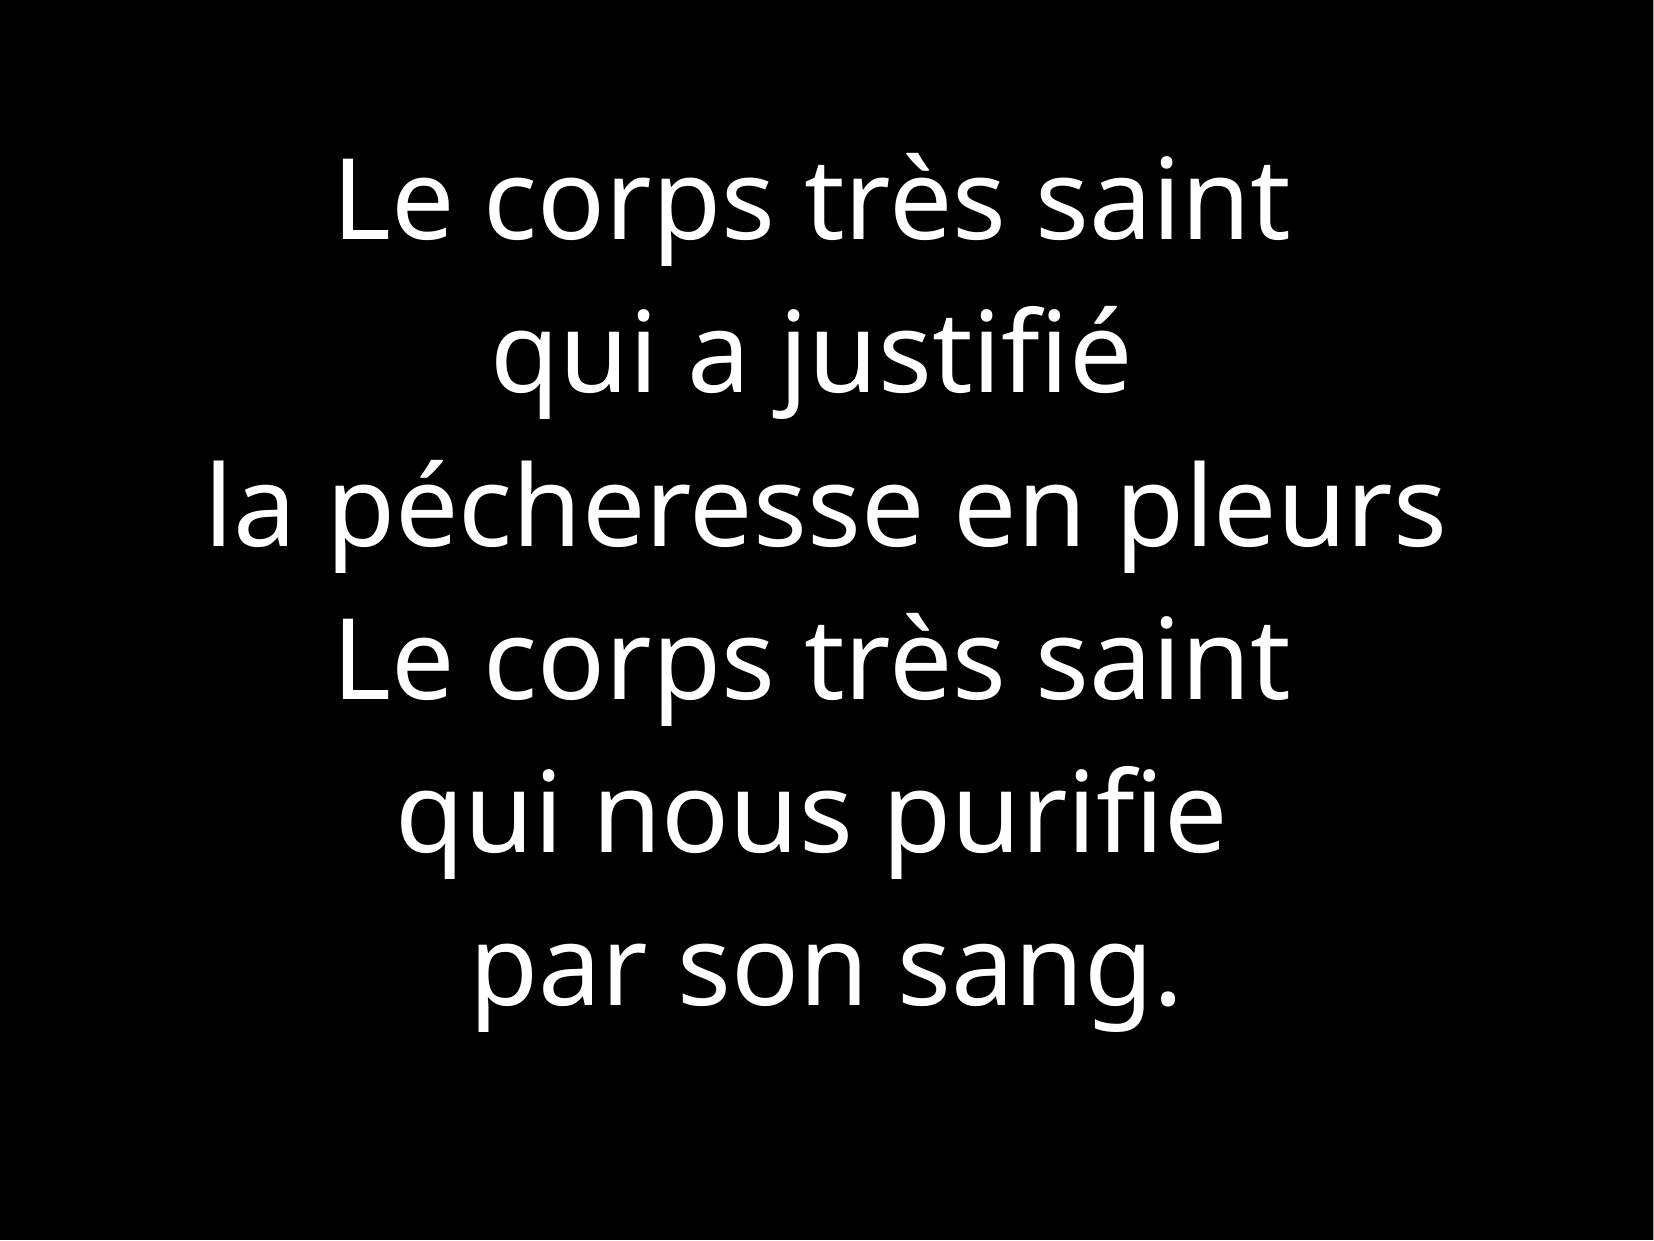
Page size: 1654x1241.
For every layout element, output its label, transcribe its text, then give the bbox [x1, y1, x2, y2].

subtitle Le corps très saint qui a justifié la pécheresse en pleurs Le corps très saint qui nous purifie par son sang. [82, 49, 1571, 1109]
